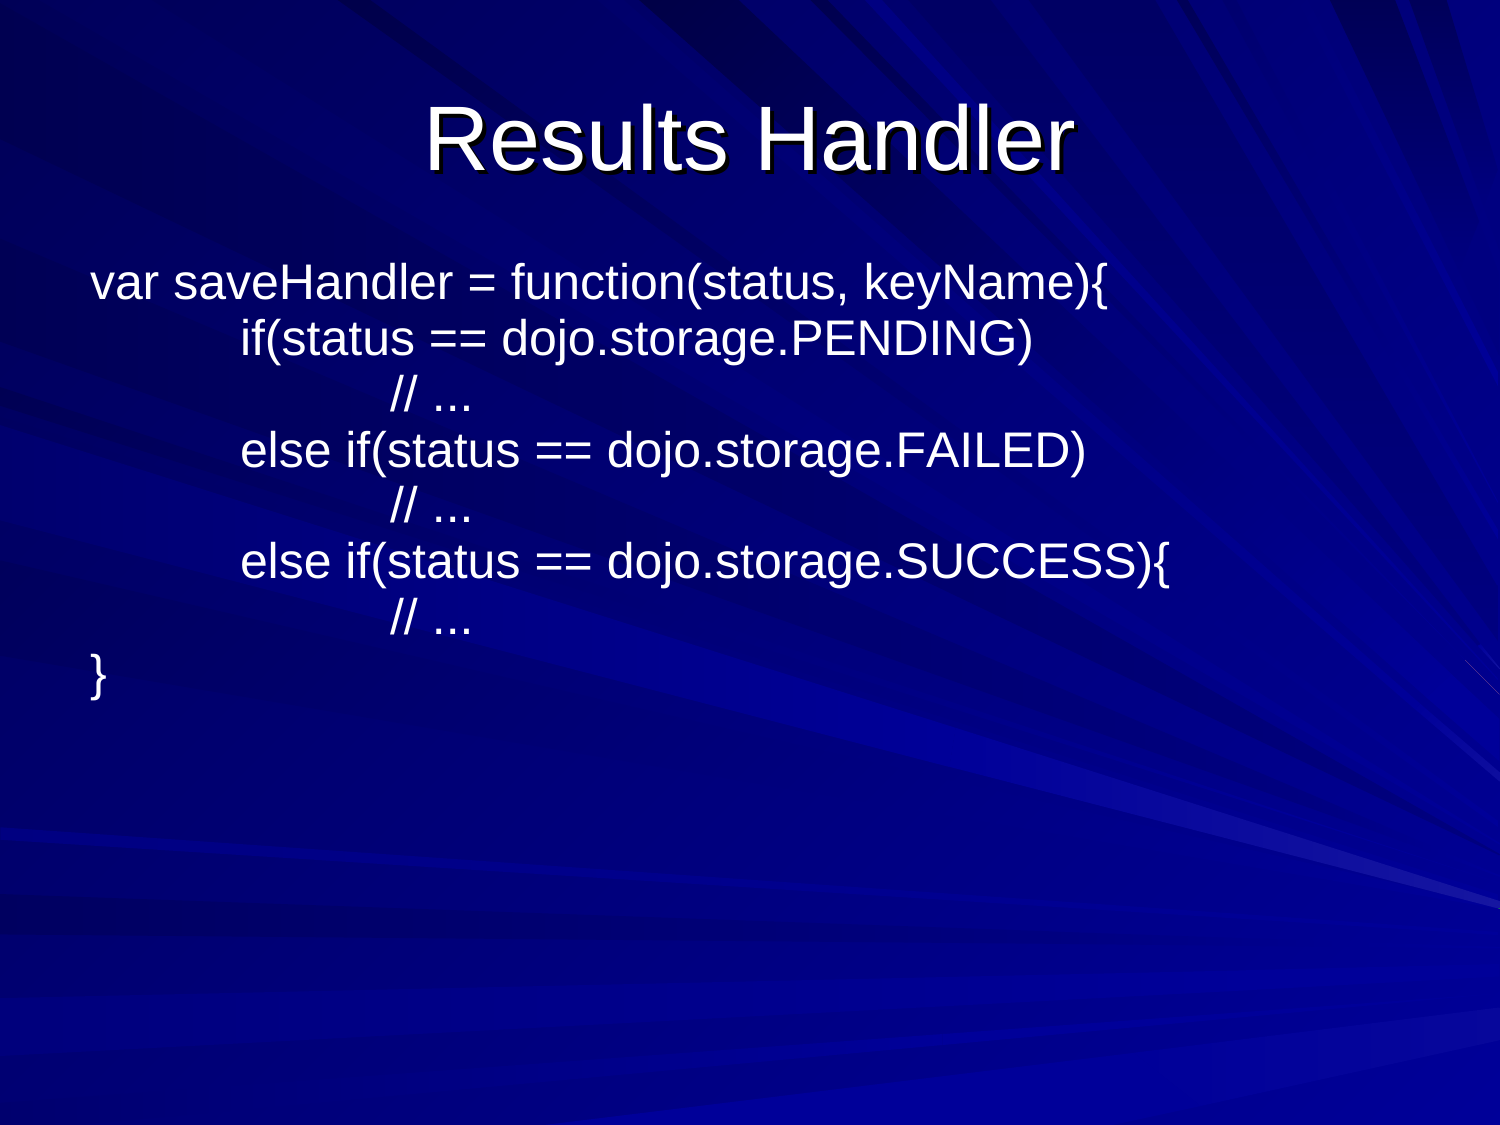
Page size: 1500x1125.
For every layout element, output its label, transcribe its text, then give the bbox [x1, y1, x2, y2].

title Results Handler [75, 52, 1426, 225]
text_box var saveHandler = function(status, keyName){ if(status == dojo.storage.PENDING) // ... else if(status == dojo.storage.FAILED) // ... else if(status == dojo.storage.SUCCESS){ // ... } [75, 247, 1463, 709]
